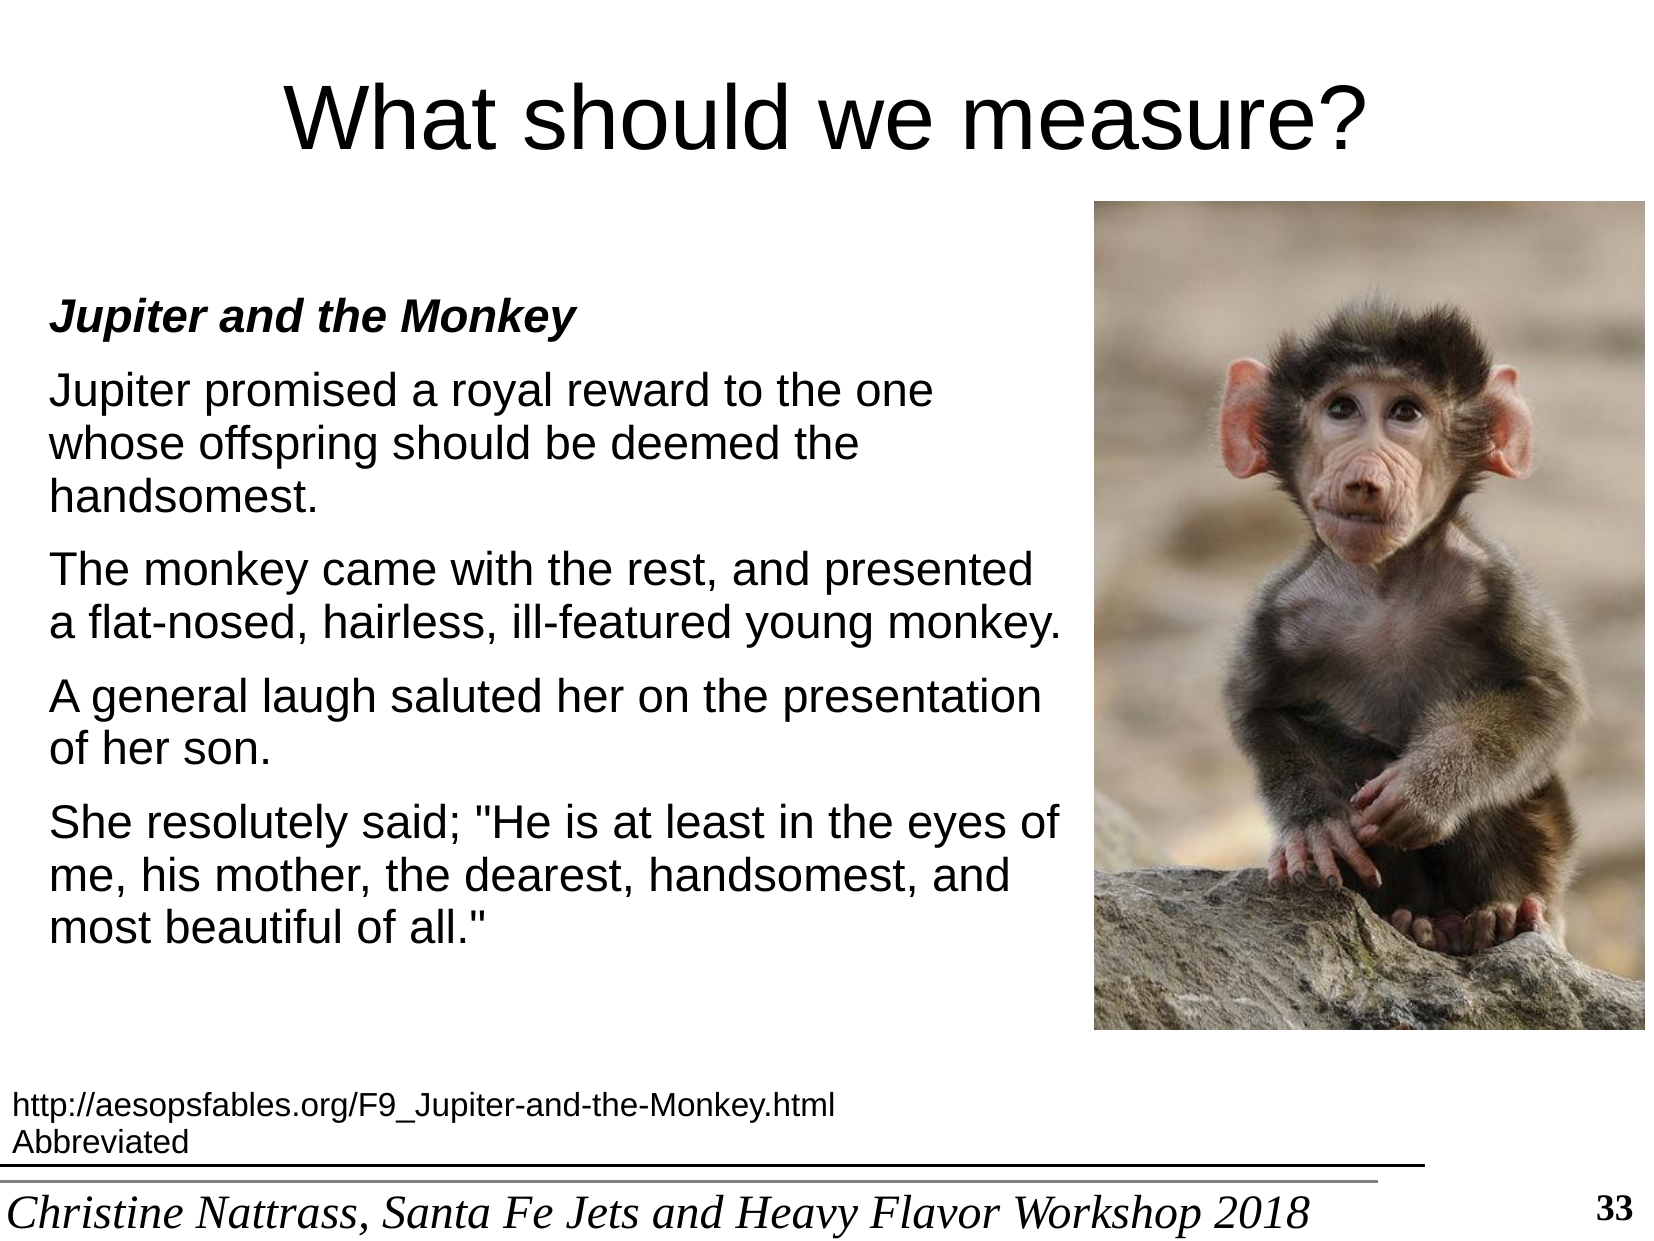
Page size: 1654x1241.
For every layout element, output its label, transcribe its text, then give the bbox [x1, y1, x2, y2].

picture [1094, 201, 1645, 1030]
text_box http://aesopsfables.org/F9_Jupiter-and-the-Monkey.html Abbreviated [12, 1086, 1622, 1241]
title What should we measure? [82, 13, 1571, 222]
list Jupiter and the Monkey Jupiter promised a royal reward to the one whose offspring should be deemed the handsomest. The monkey came with the rest, and presented a flat-nosed, hairless, ill-featured young monkey. A general laugh saluted her on the presentation of her son. She resolutely said; "He is at least in the eyes of me, his mother, the dearest, handsomest, and most beautiful of all." [49, 290, 1075, 1010]
